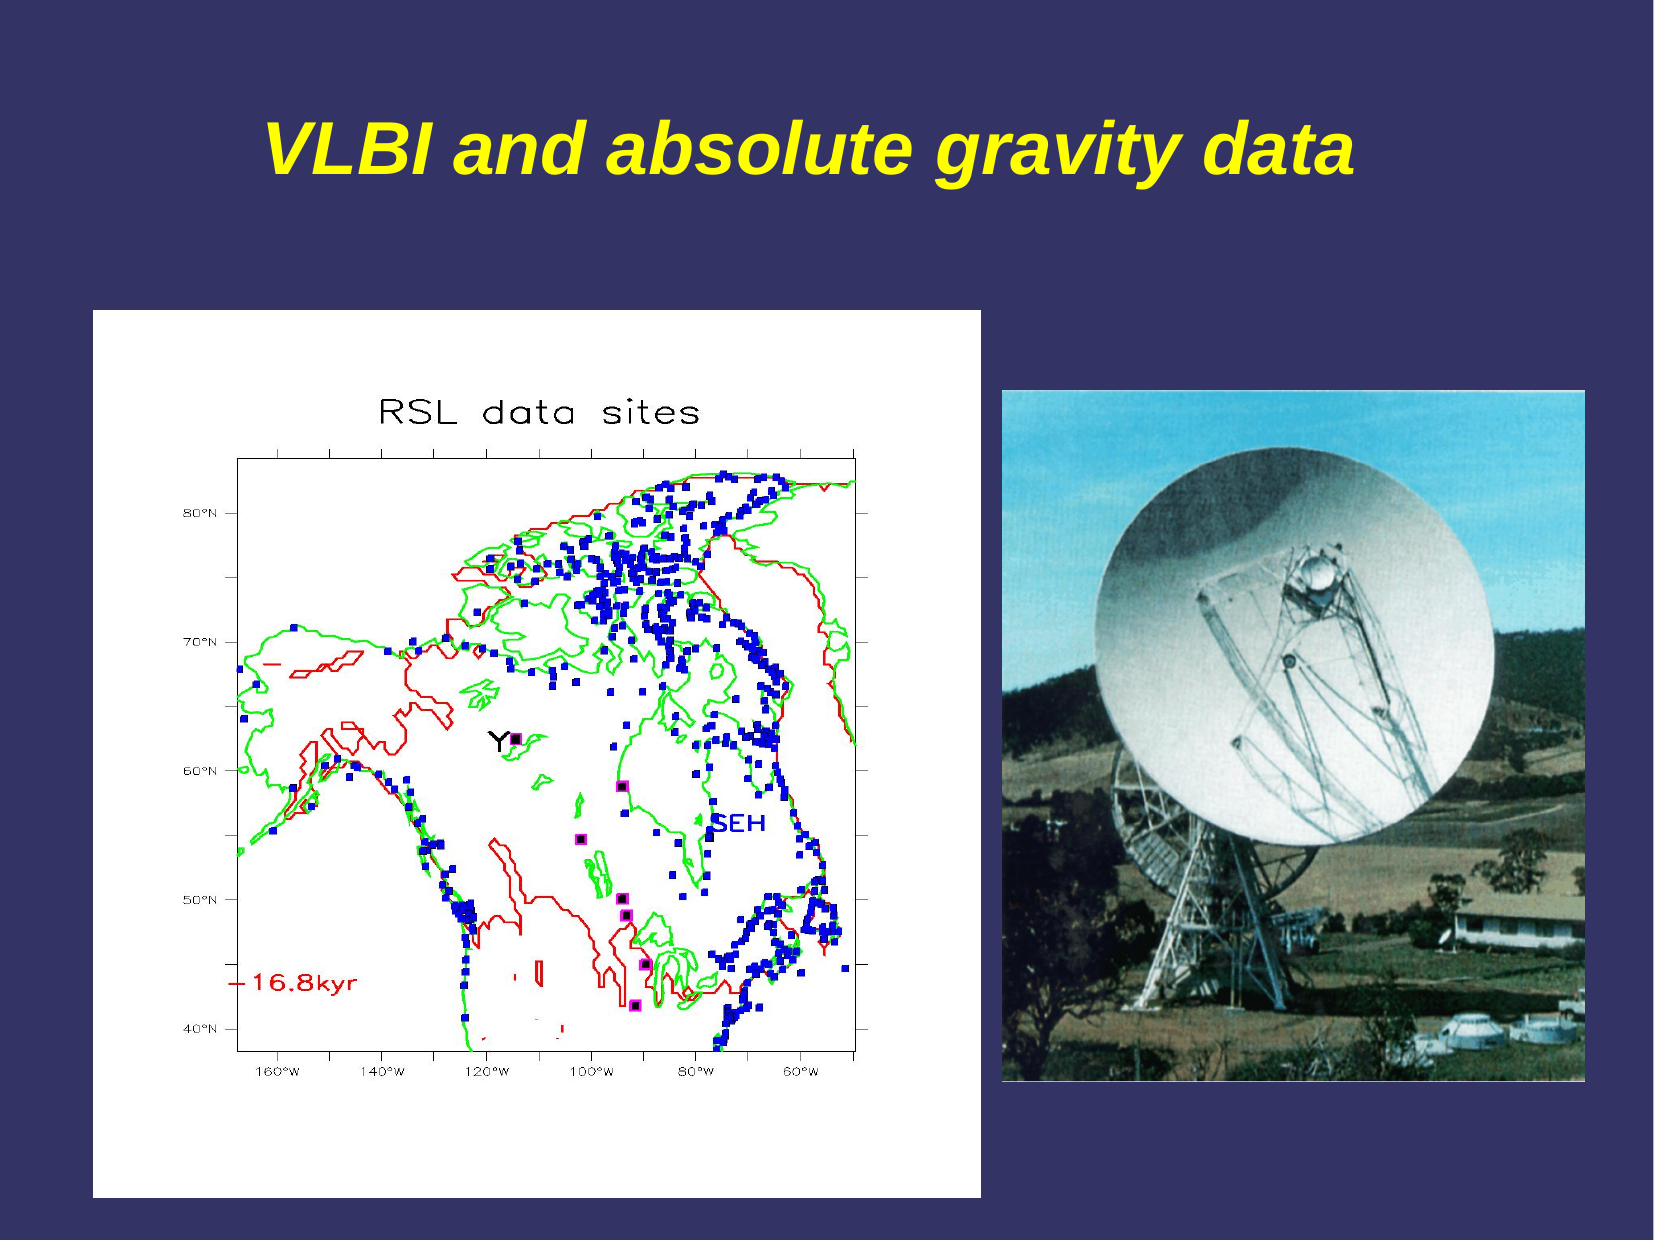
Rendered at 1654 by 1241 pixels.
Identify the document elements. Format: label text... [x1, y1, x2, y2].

picture [1002, 390, 1585, 1082]
picture [93, 310, 981, 1198]
title VLBI and absolute gravity data [103, 49, 1516, 250]
